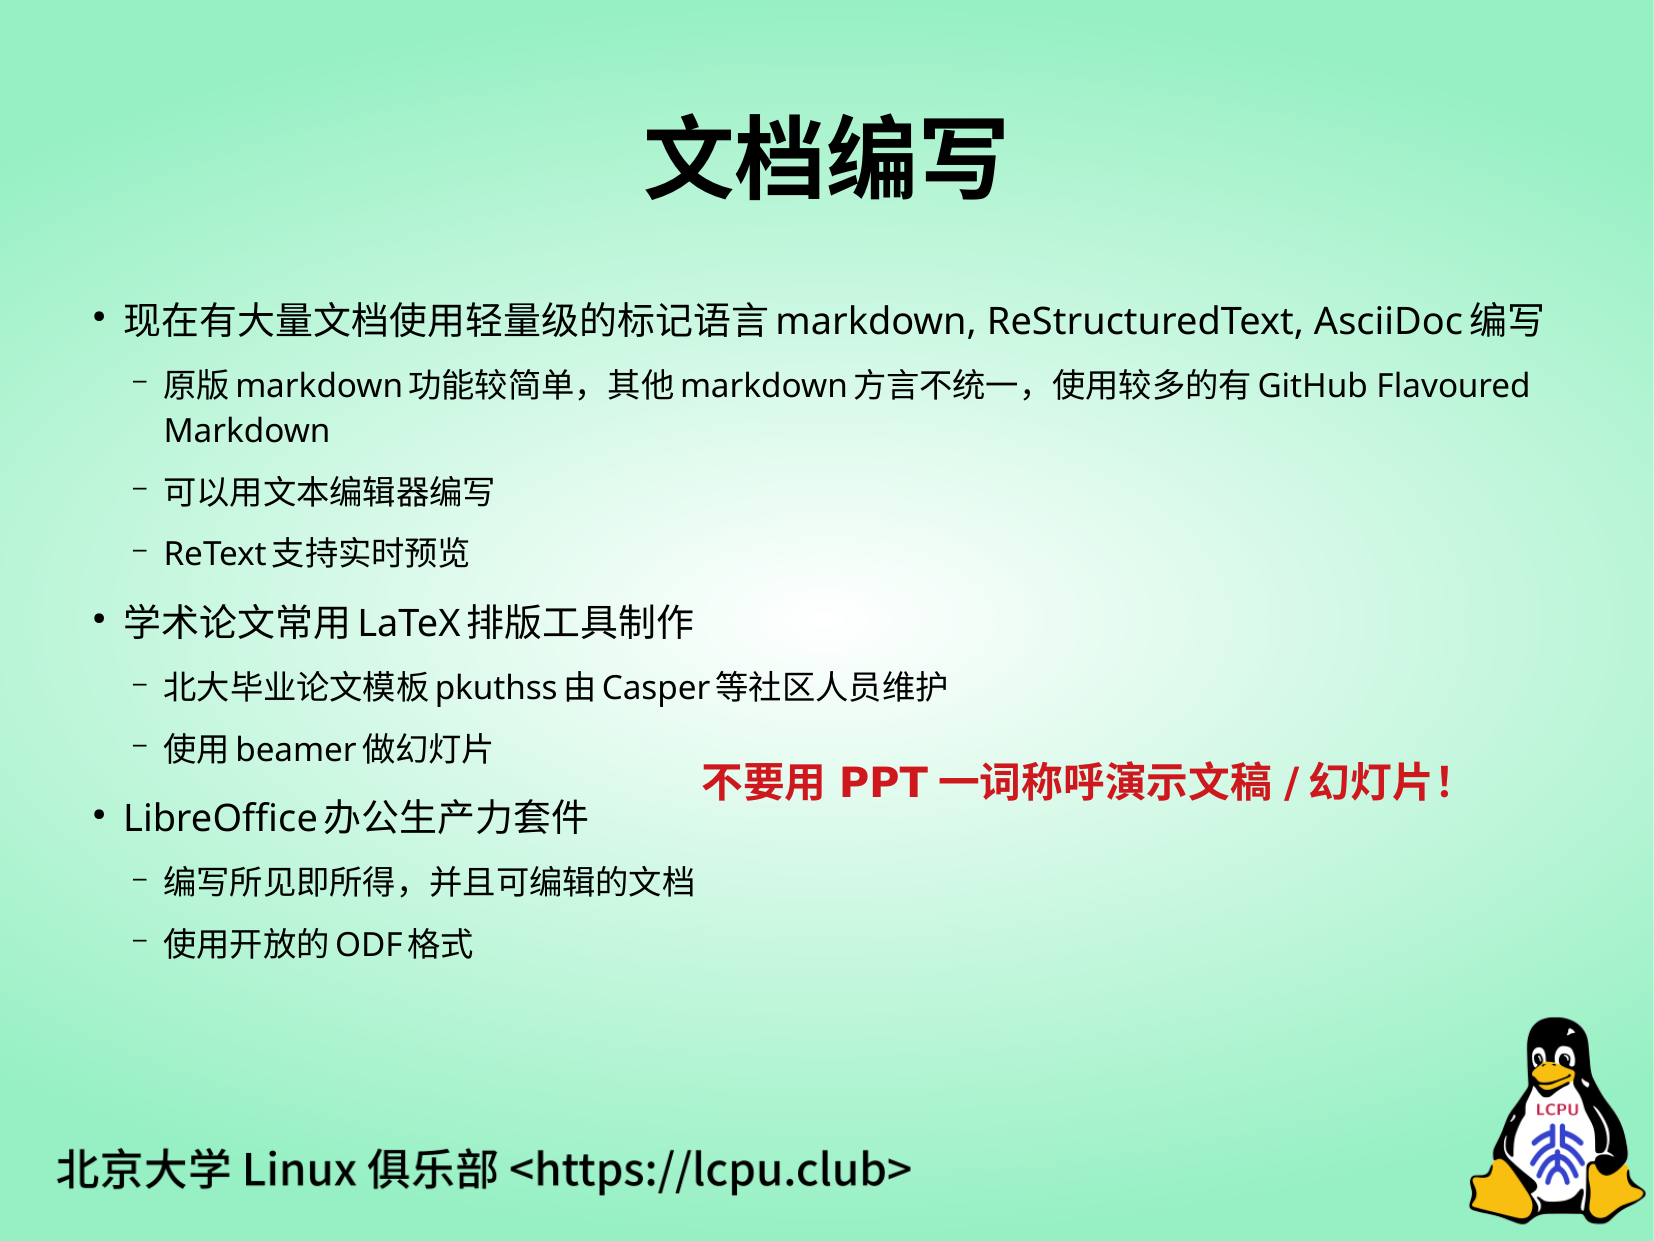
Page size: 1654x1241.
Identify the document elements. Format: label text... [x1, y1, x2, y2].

picture [0, 0, 1654, 1241]
list 现在有大量文档使用轻量级的标记语言markdown, ReStructuredText, AsciiDoc编写 原版markdown功能较简单，其他markdown方言不统一，使用较多的有GitHub Flavoured Markdown 可以用文本编辑器编写 ReText支持实时预览 学术论文常用LaTeX排版工具制作 北大毕业论文模板pkuthss由Casper等社区人员维护 使用beamer做幻灯片 LibreOffice办公生产力套件 编写所见即所得，并且可编辑的文档 使用开放的ODF格式 [82, 290, 1571, 1010]
title 文档编写 [82, 49, 1571, 257]
text_box 不要用PPT一词称呼演示文稿/幻灯片！ [686, 742, 1499, 822]
